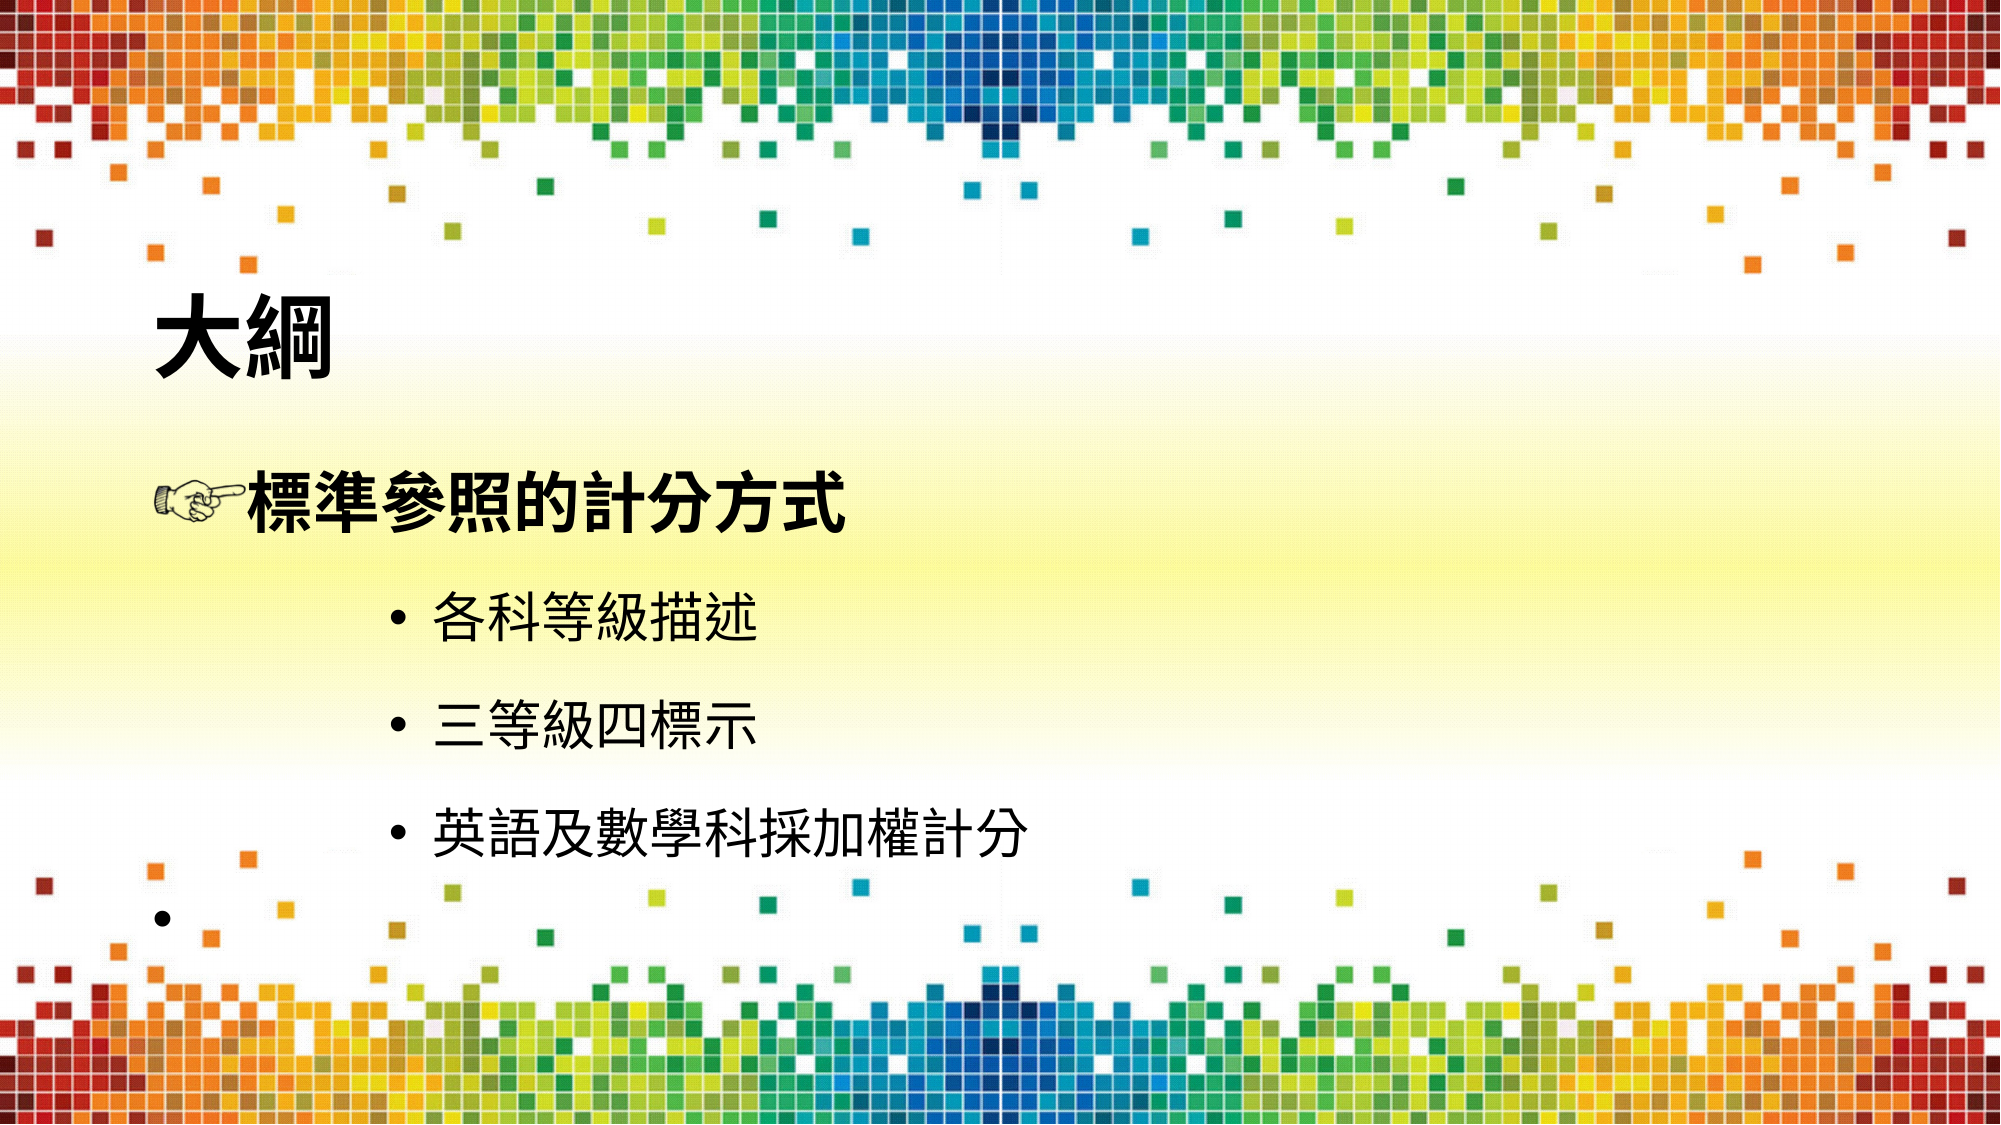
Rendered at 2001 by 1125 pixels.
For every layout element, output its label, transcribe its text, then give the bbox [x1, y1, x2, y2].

title 大綱 [137, 233, 1863, 413]
list 標準參照的計分方式 各科等級描述 三等級四標示 英語及數學科採加權計分 [137, 413, 1863, 877]
